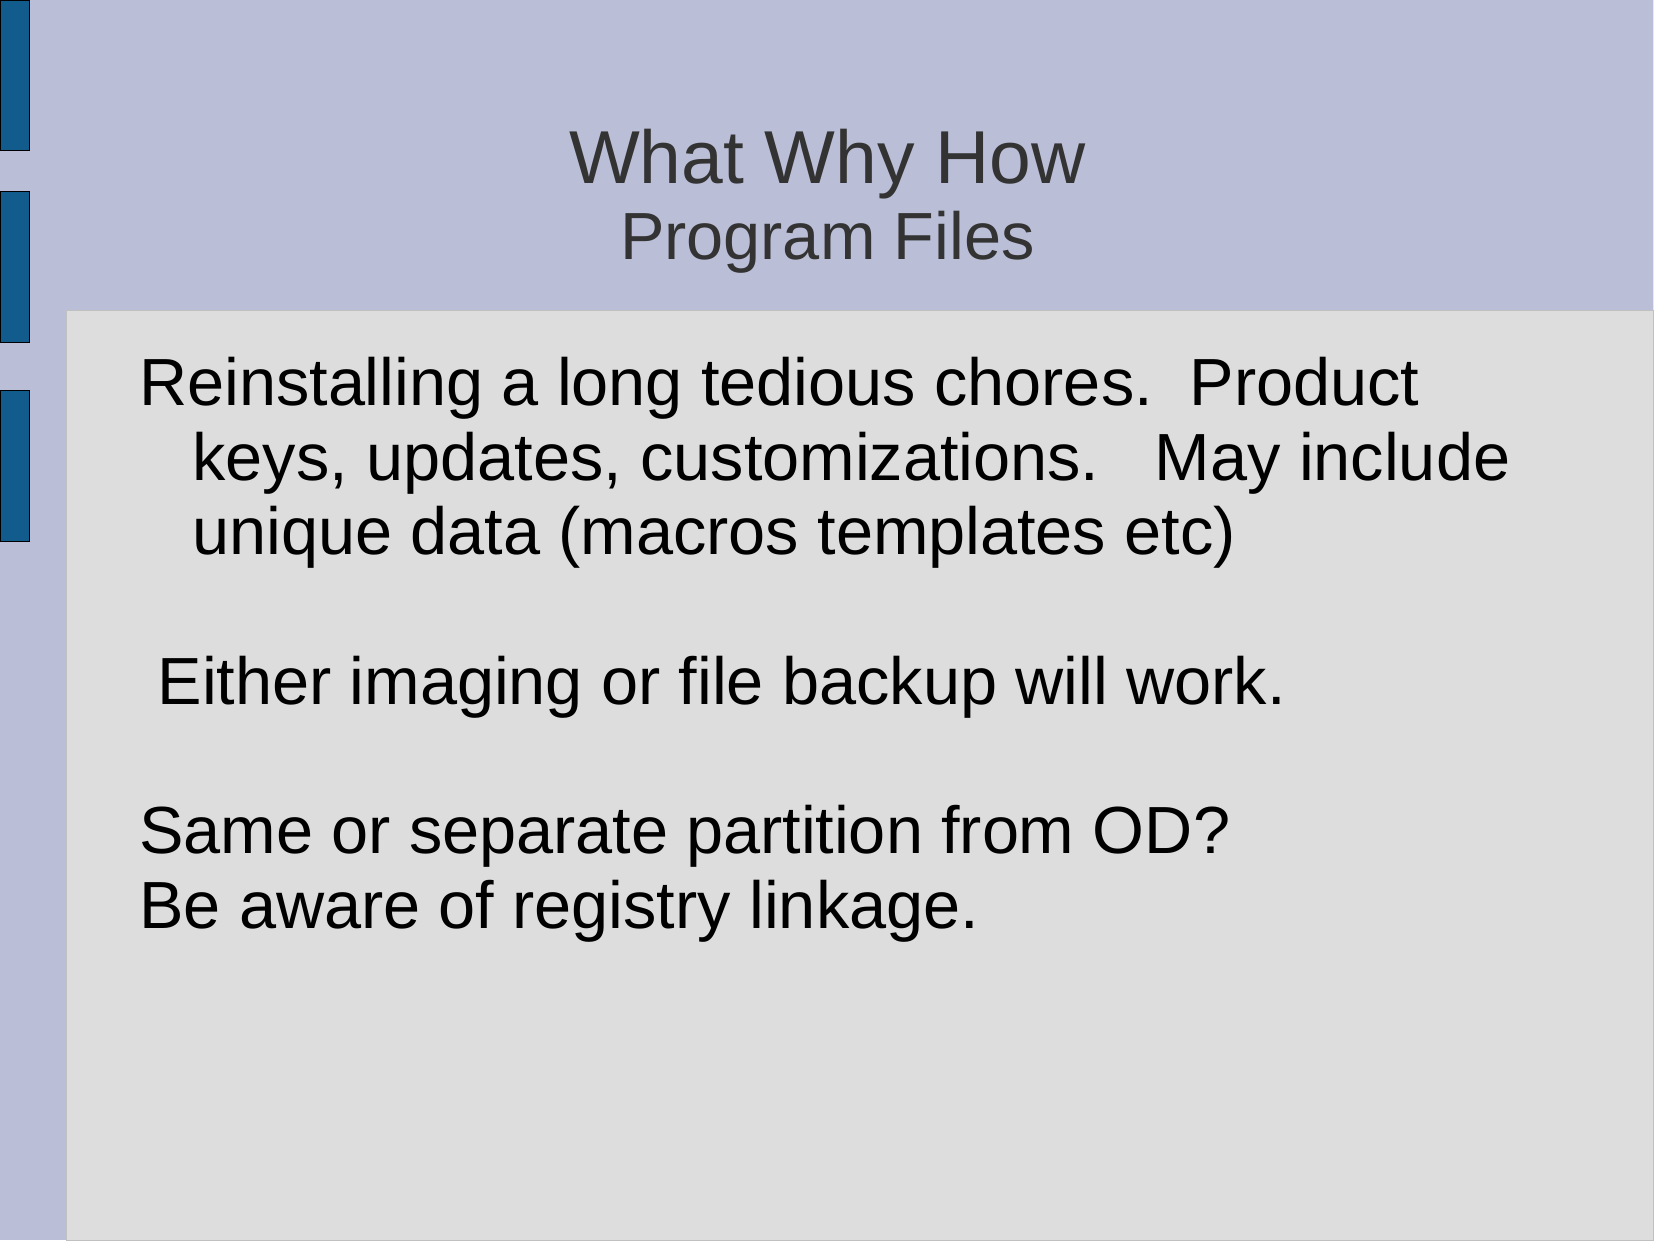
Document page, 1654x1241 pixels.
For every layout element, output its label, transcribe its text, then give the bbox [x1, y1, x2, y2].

title What Why How Program Files [121, 91, 1534, 299]
list Reinstalling a long tedious chores. Product keys, updates, customizations. May include unique data (macros templates etc) Either imaging or file backup will work. Same or separate partition from OD? Be aware of registry linkage. [121, 344, 1534, 1127]
